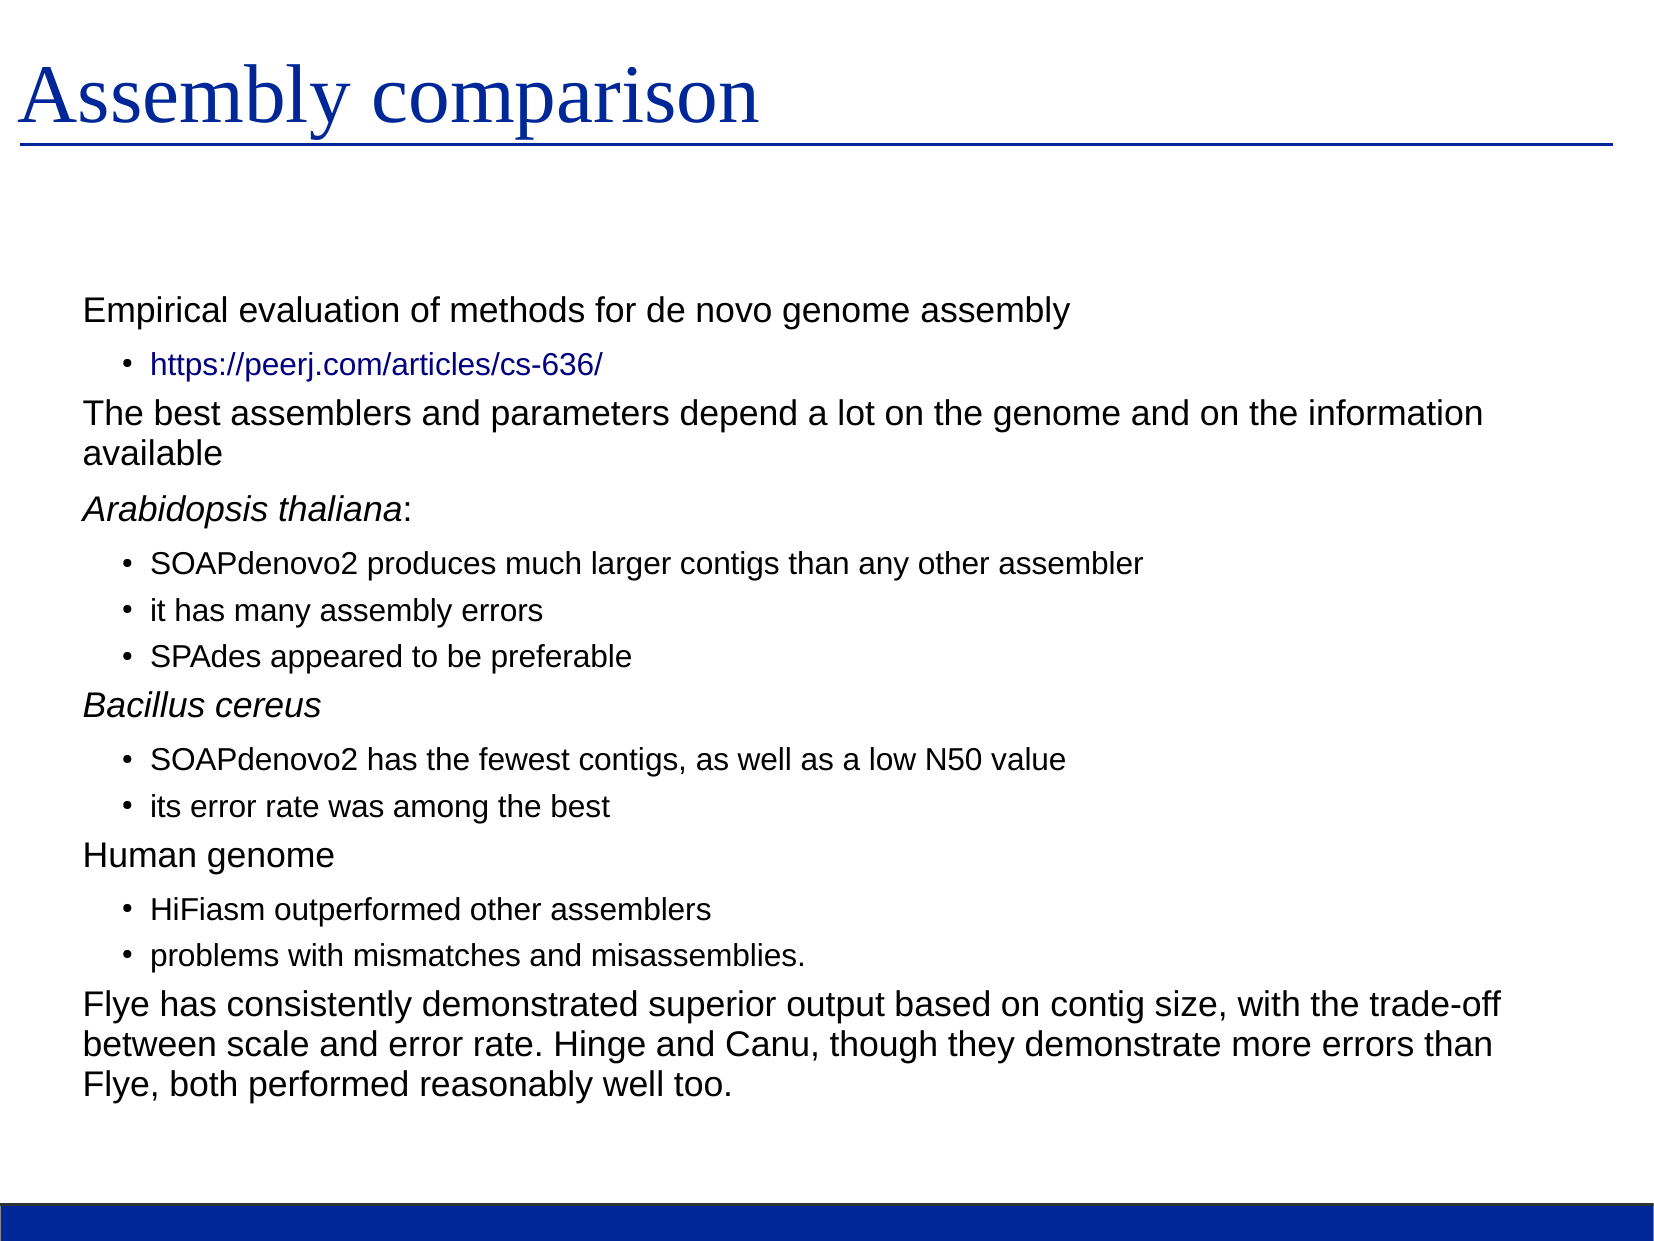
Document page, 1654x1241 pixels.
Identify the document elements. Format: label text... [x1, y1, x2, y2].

list Empirical evaluation of methods for de novo genome assembly https://peerj.com/articles/cs-636/ The best assemblers and parameters depend a lot on the genome and on the information available Arabidopsis thaliana: SOAPdenovo2 produces much larger contigs than any other assembler it has many assembly errors SPAdes appeared to be preferable Bacillus cereus SOAPdenovo2 has the fewest contigs, as well as a low N50 value its error rate was among the best Human genome HiFiasm outperformed other assemblers problems with mismatches and misassemblies. Flye has consistently demonstrated superior output based on contig size, with the trade-off between scale and error rate. Hinge and Canu, though they demonstrate more errors than Flye, both performed reasonably well too. [82, 290, 1571, 1109]
title Assembly comparison [17, 0, 1589, 198]
